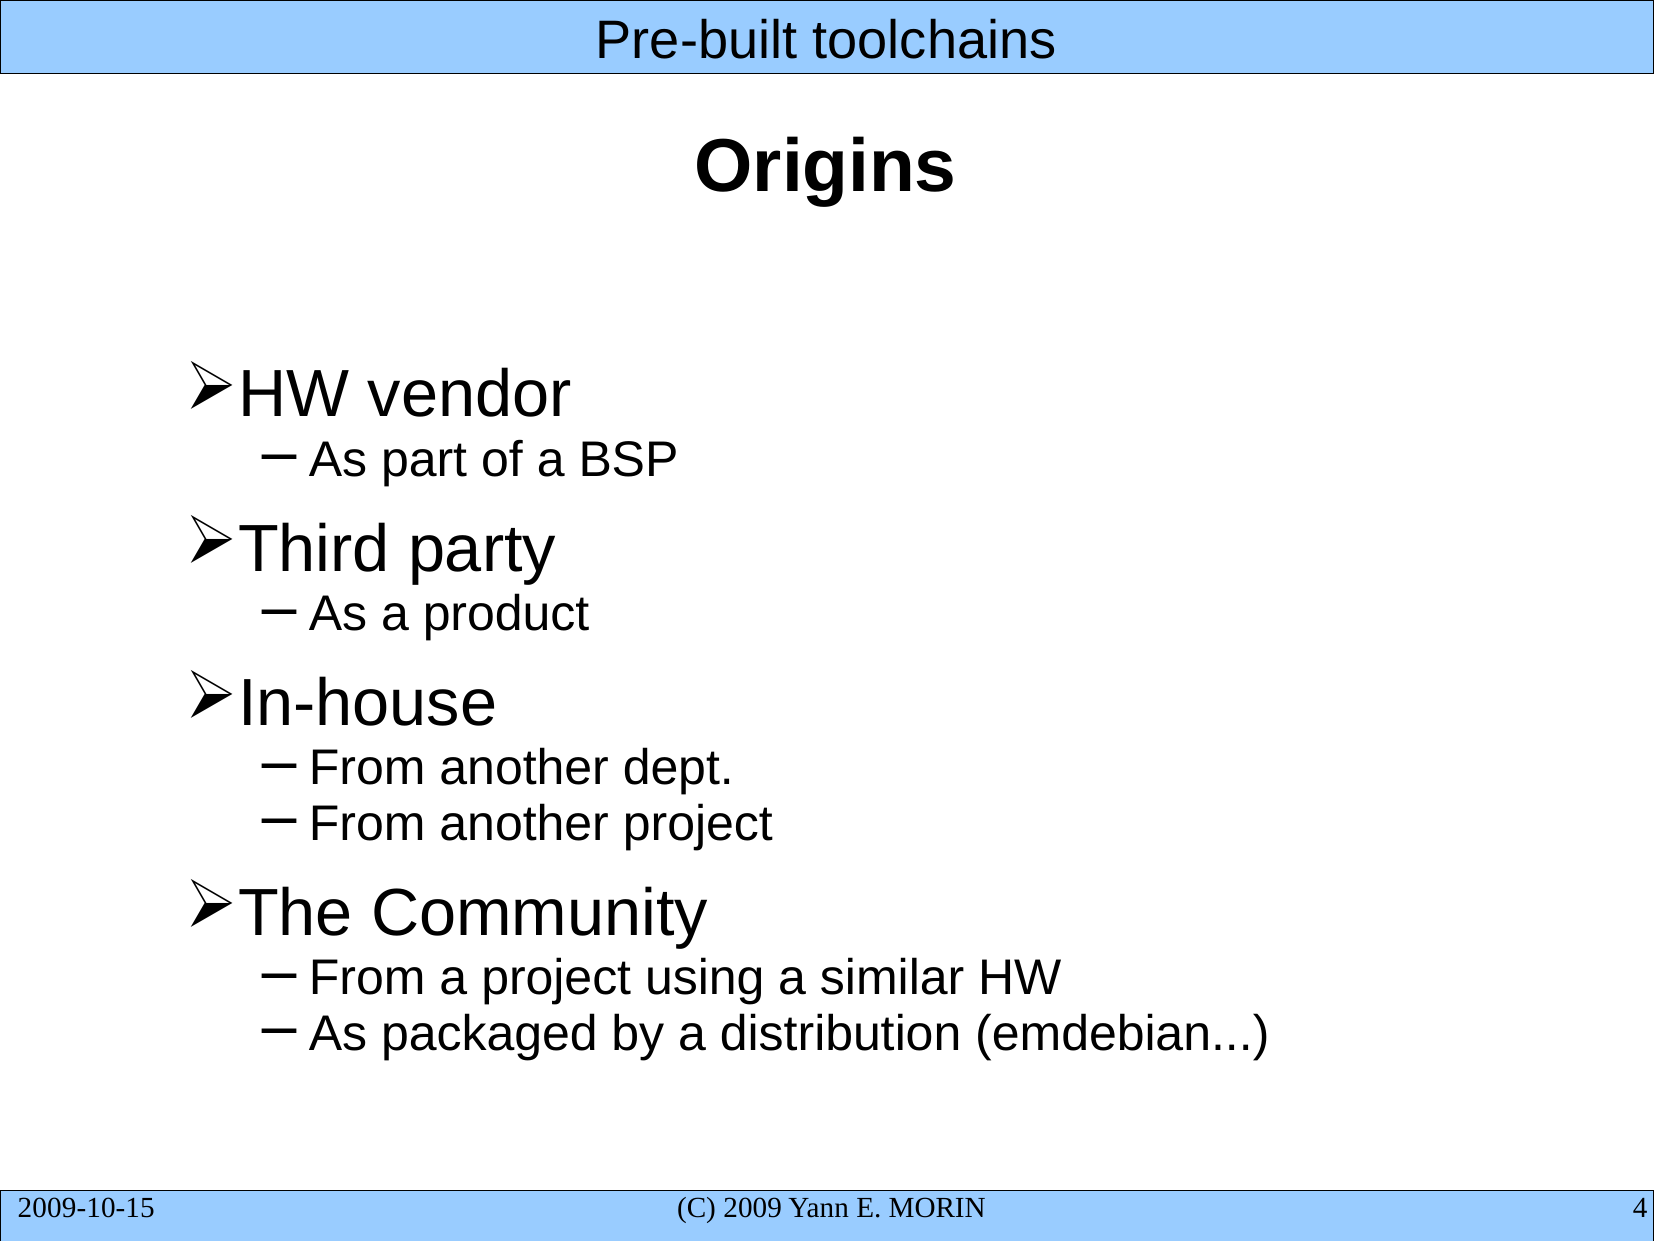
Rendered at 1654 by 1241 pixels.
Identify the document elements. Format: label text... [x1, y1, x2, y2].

title Pre-built toolchains [82, 0, 1571, 79]
list Origins [167, 123, 1467, 222]
list HW vendor As part of a BSP Third party As a product In-house From another dept. From another project The Community From a project using a similar HW As packaged by a distribution (emdebian...) [167, 265, 1467, 1152]
